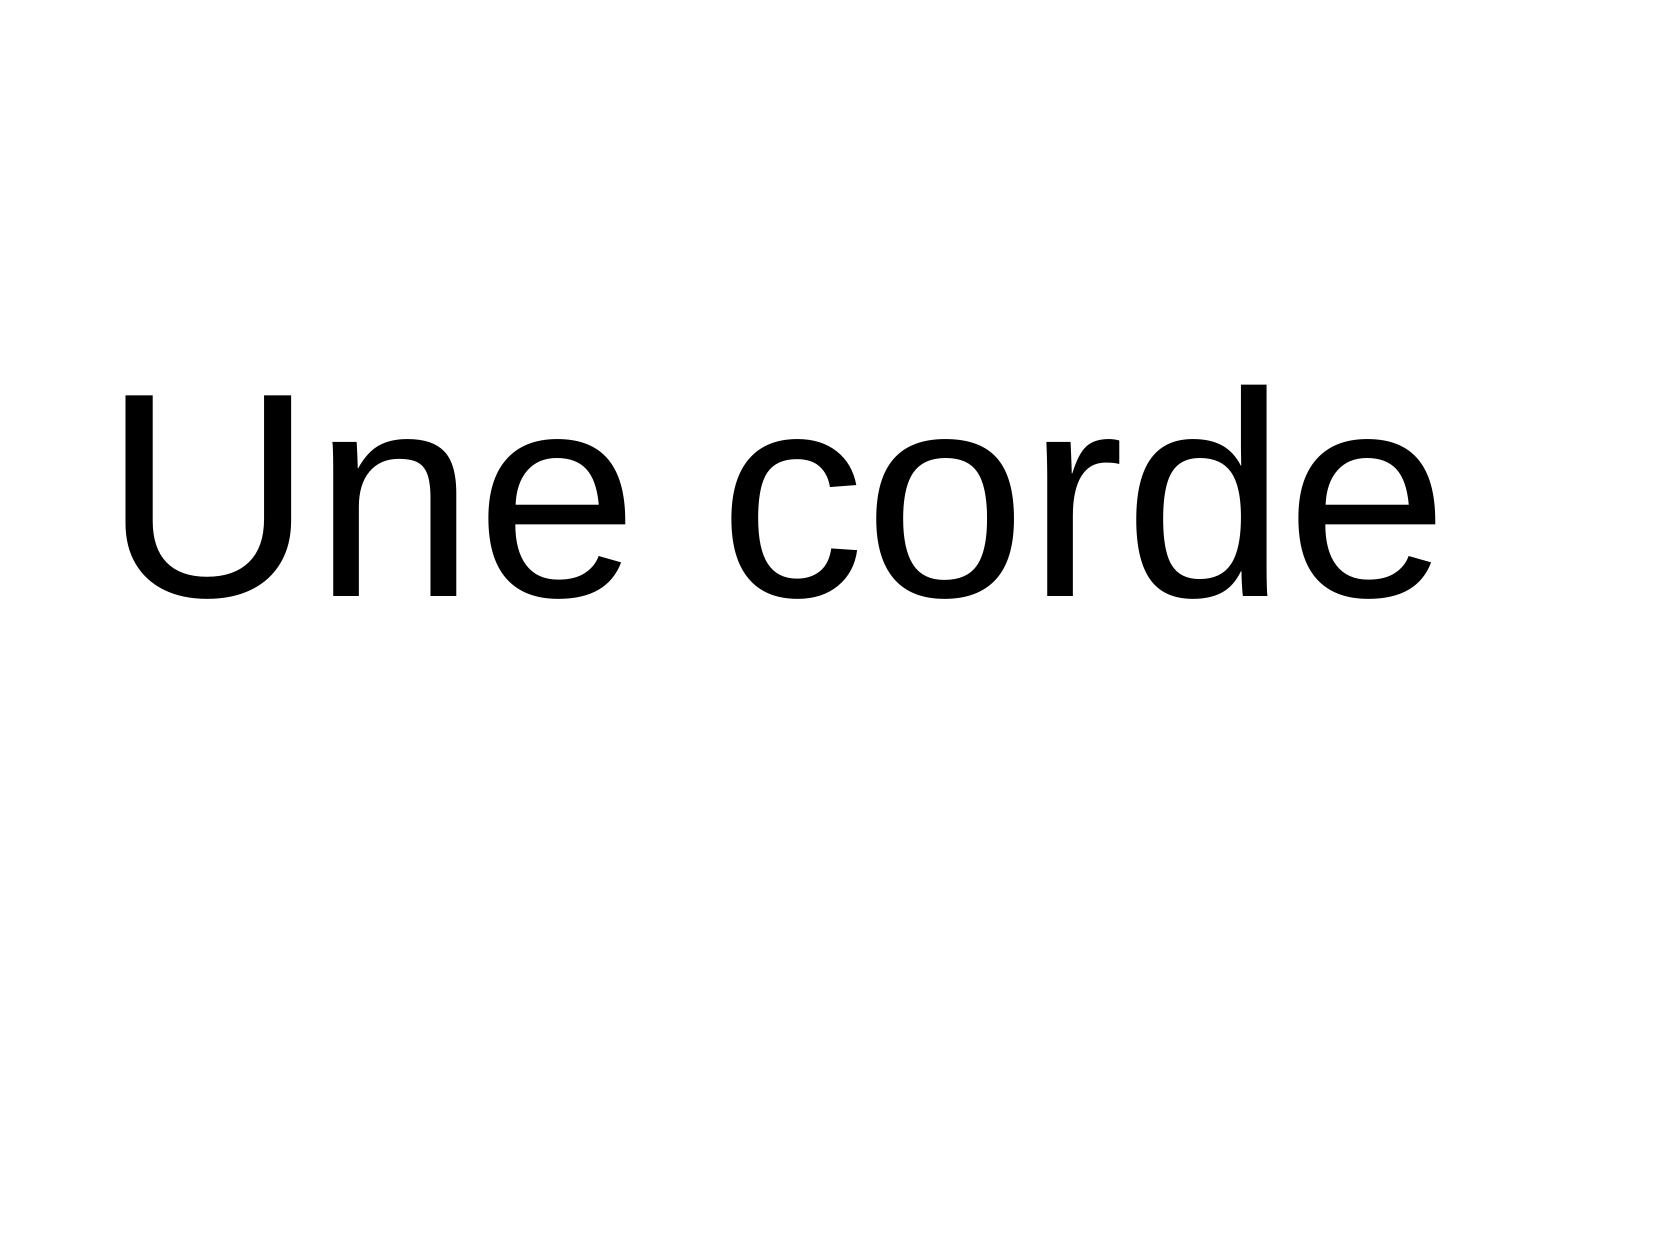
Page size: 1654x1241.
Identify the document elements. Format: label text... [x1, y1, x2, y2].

text_box Une corde [88, 324, 1565, 916]
